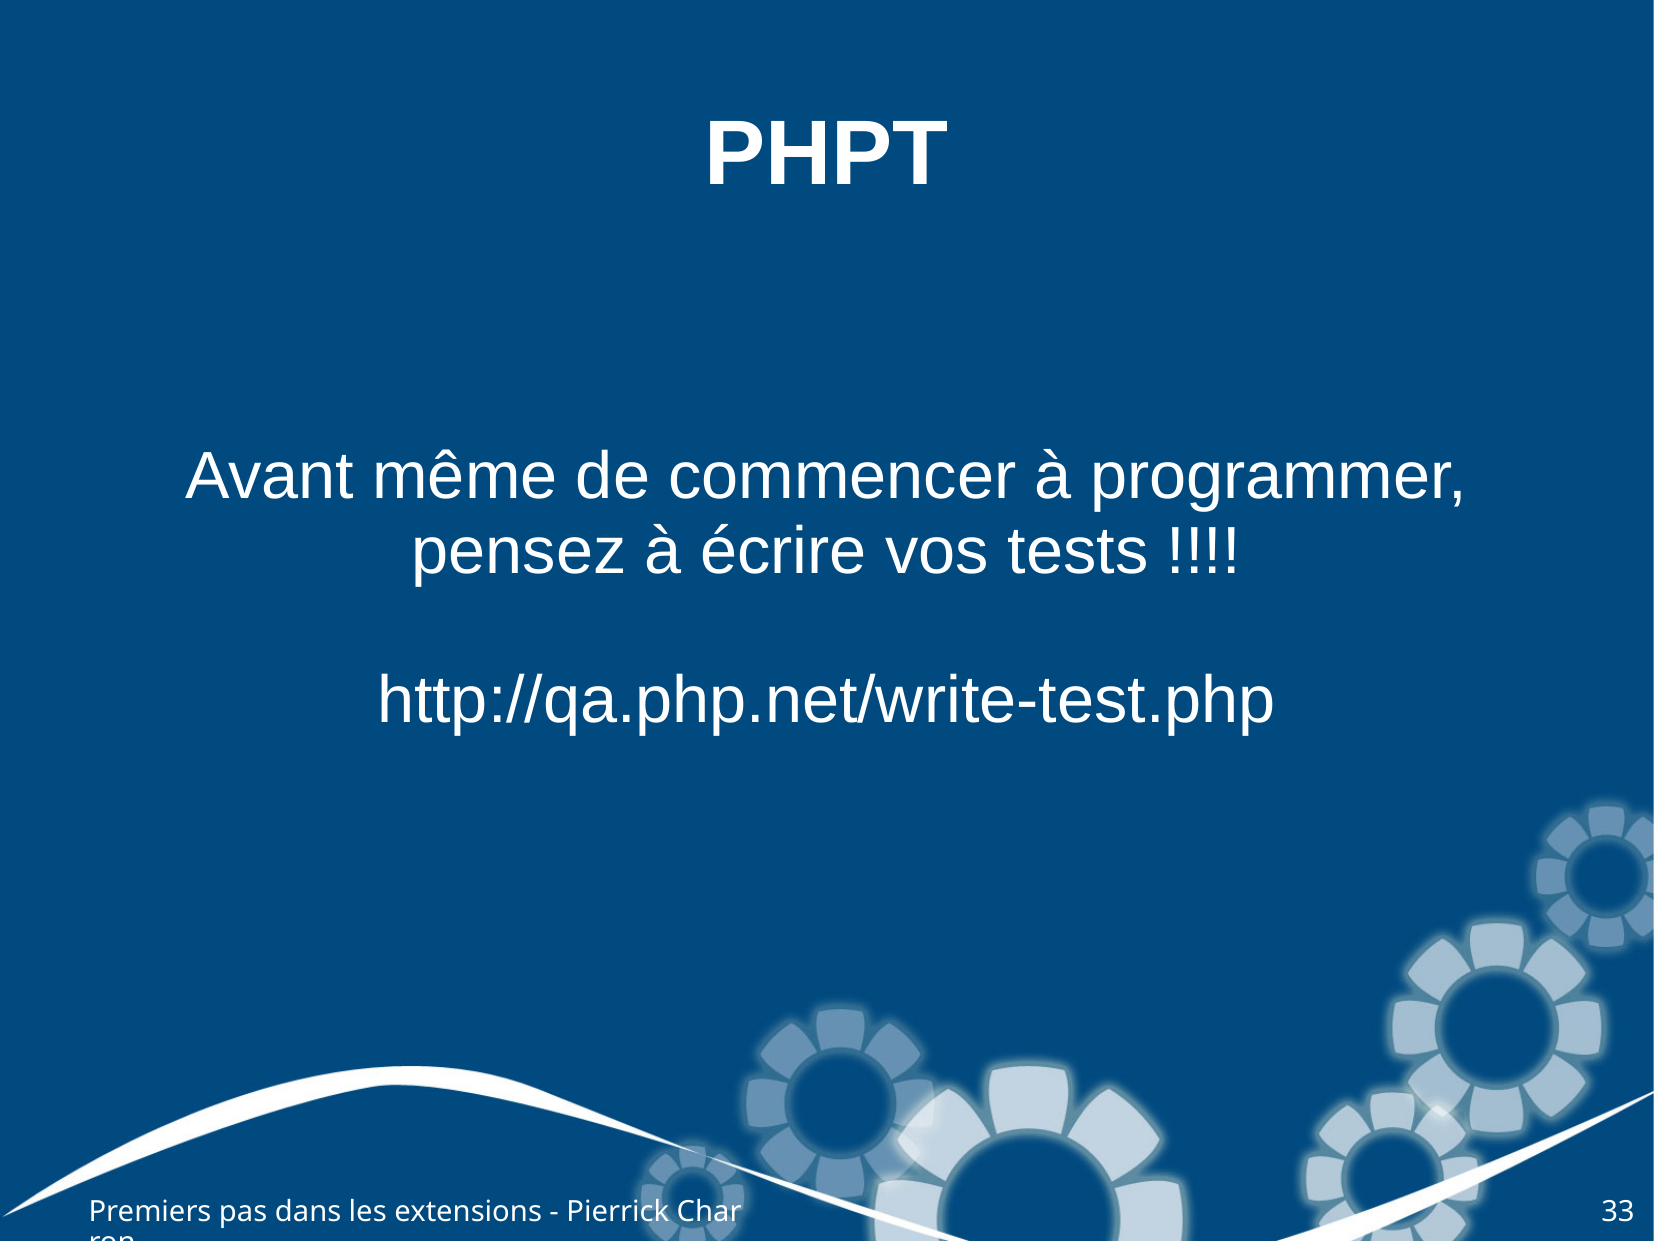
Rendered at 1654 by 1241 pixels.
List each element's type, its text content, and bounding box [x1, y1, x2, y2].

subtitle Avant même de commencer à programmer, pensez à écrire vos tests !!!! http://qa.php.net/write-test.php [82, 290, 1571, 1109]
picture [0, 0, 1654, 1241]
title PHPT [82, 49, 1571, 257]
